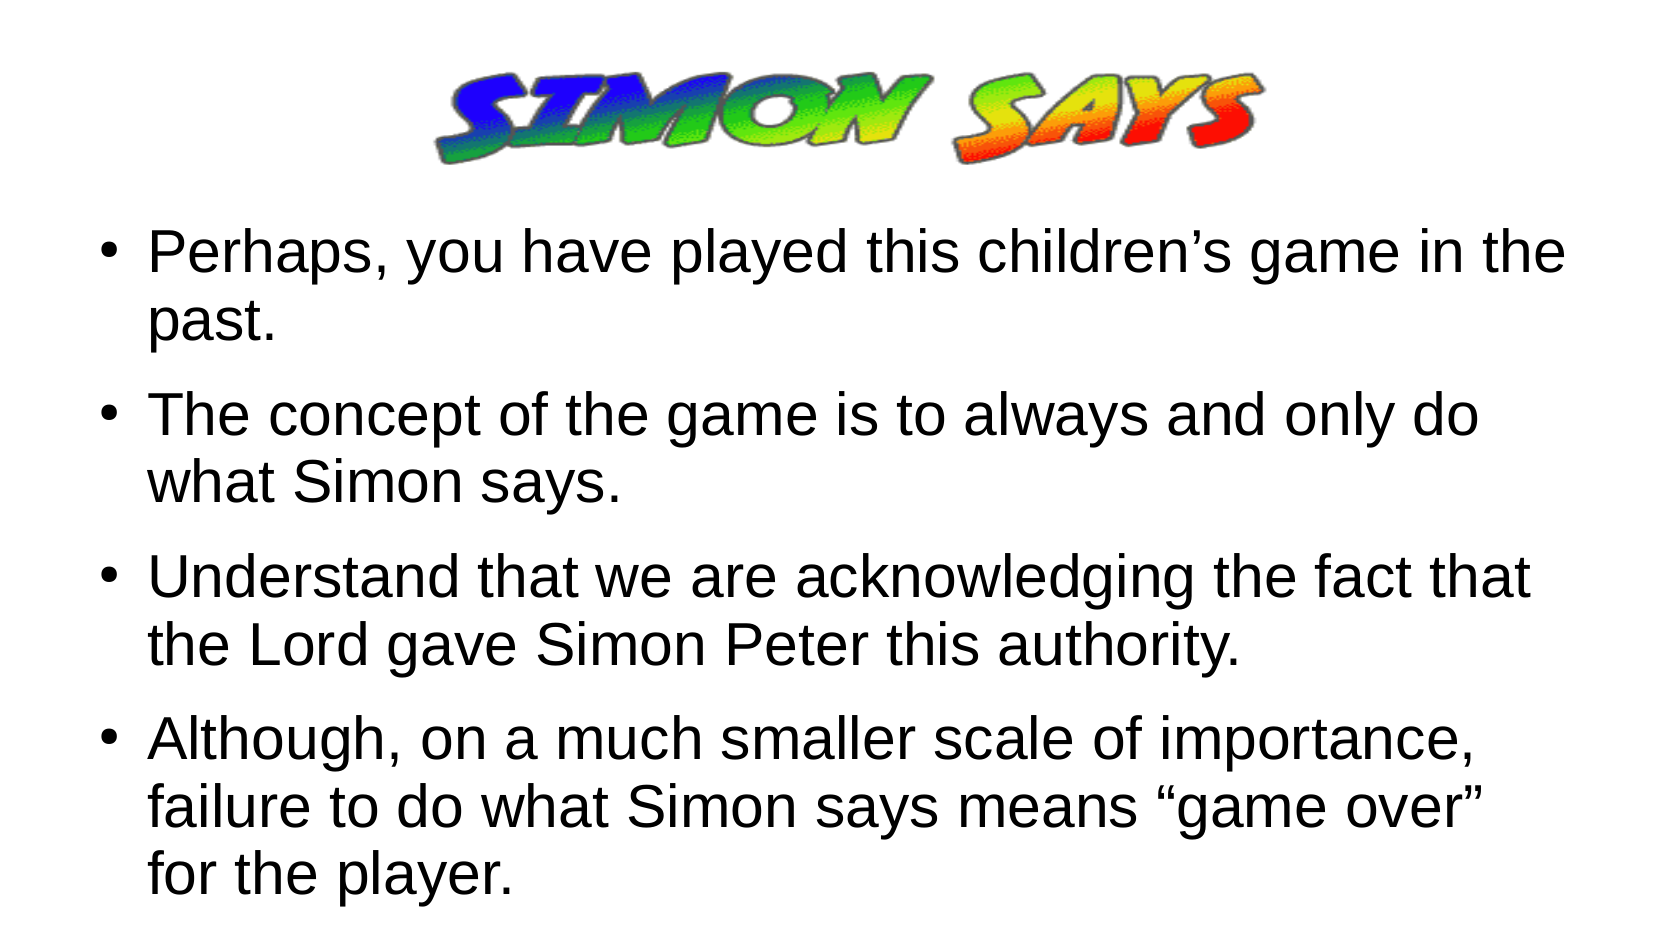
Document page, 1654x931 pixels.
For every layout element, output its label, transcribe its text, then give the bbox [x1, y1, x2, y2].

list Perhaps, you have played this children’s game in the past. The concept of the game is to always and only do what Simon says. Understand that we are acknowledging the fact that the Lord gave Simon Peter this authority. Although, on a much smaller scale of importance, failure to do what Simon says means “game over” for the player. [82, 217, 1571, 916]
picture [360, 37, 1351, 184]
